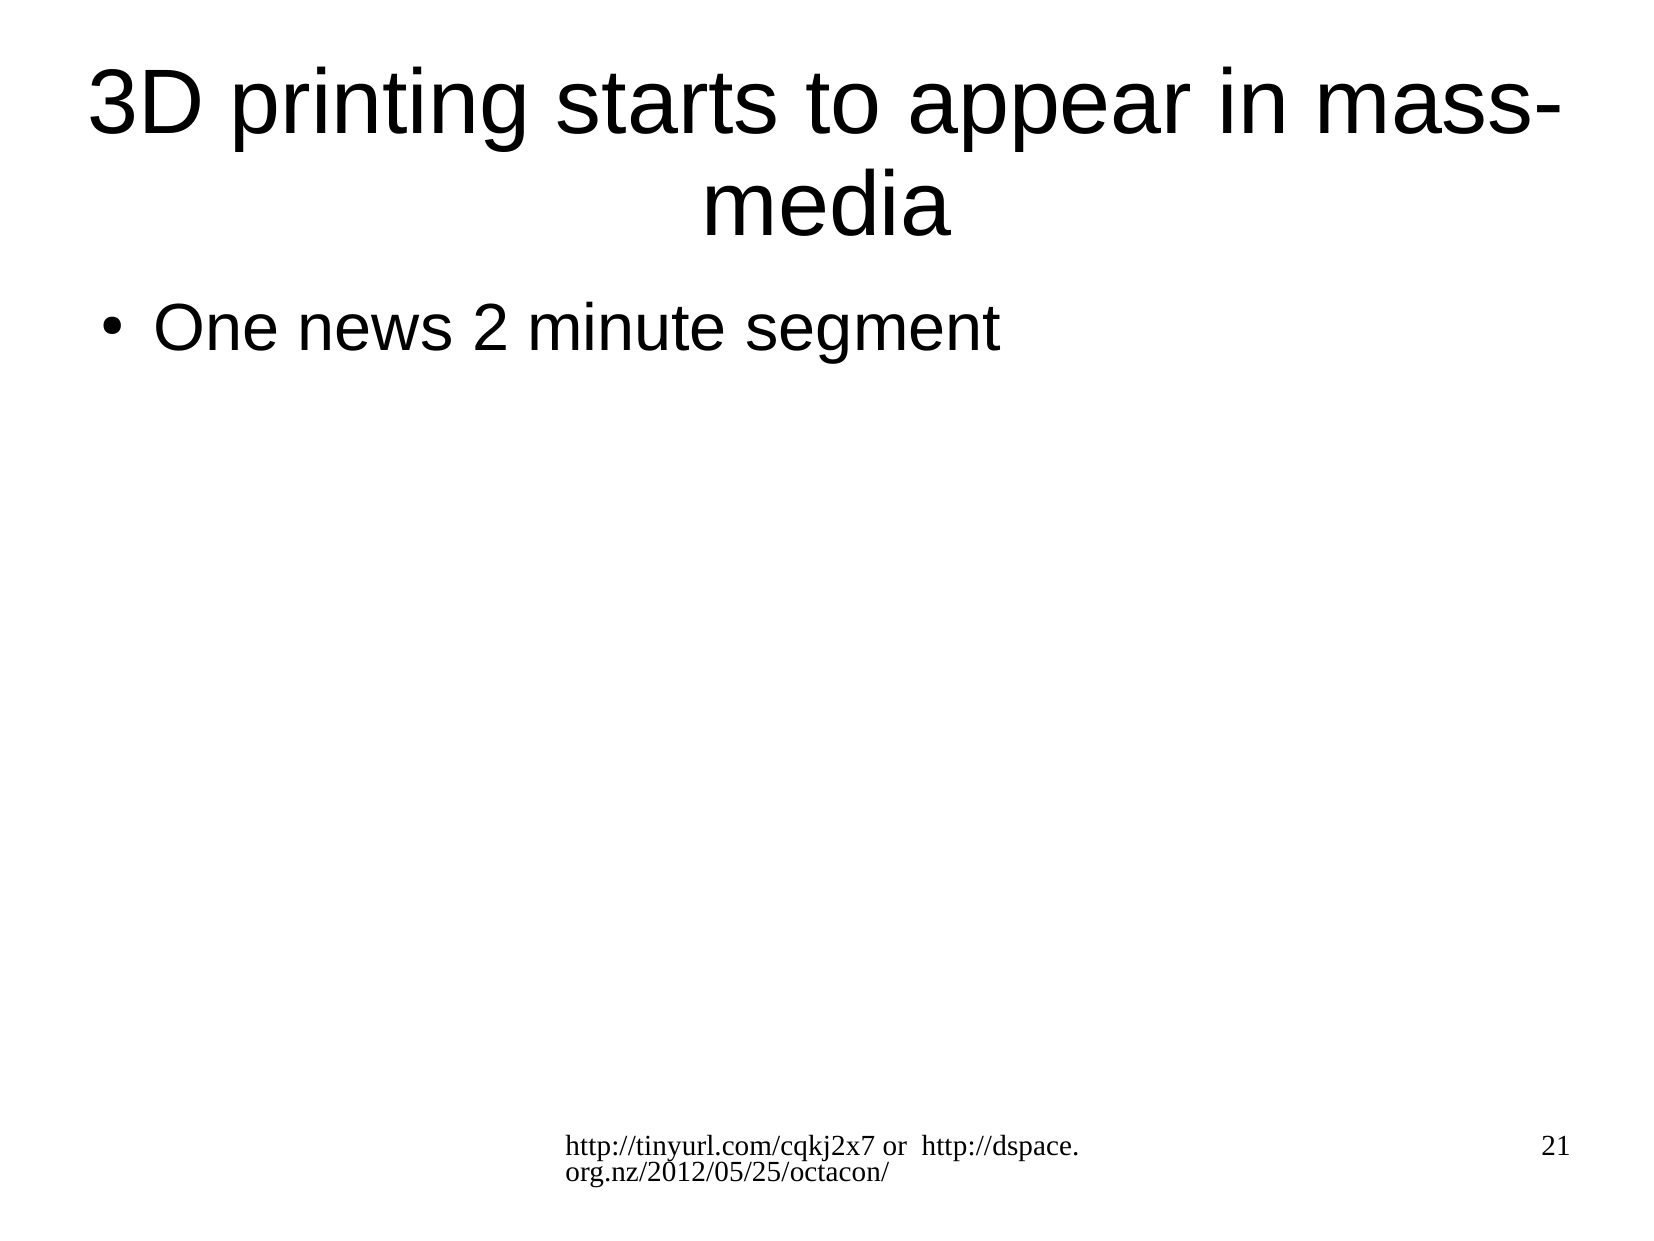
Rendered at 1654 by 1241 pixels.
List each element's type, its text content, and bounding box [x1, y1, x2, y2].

list One news 2 minute segment [82, 290, 1571, 1109]
title 3D printing starts to appear in mass-media [82, 49, 1571, 257]
